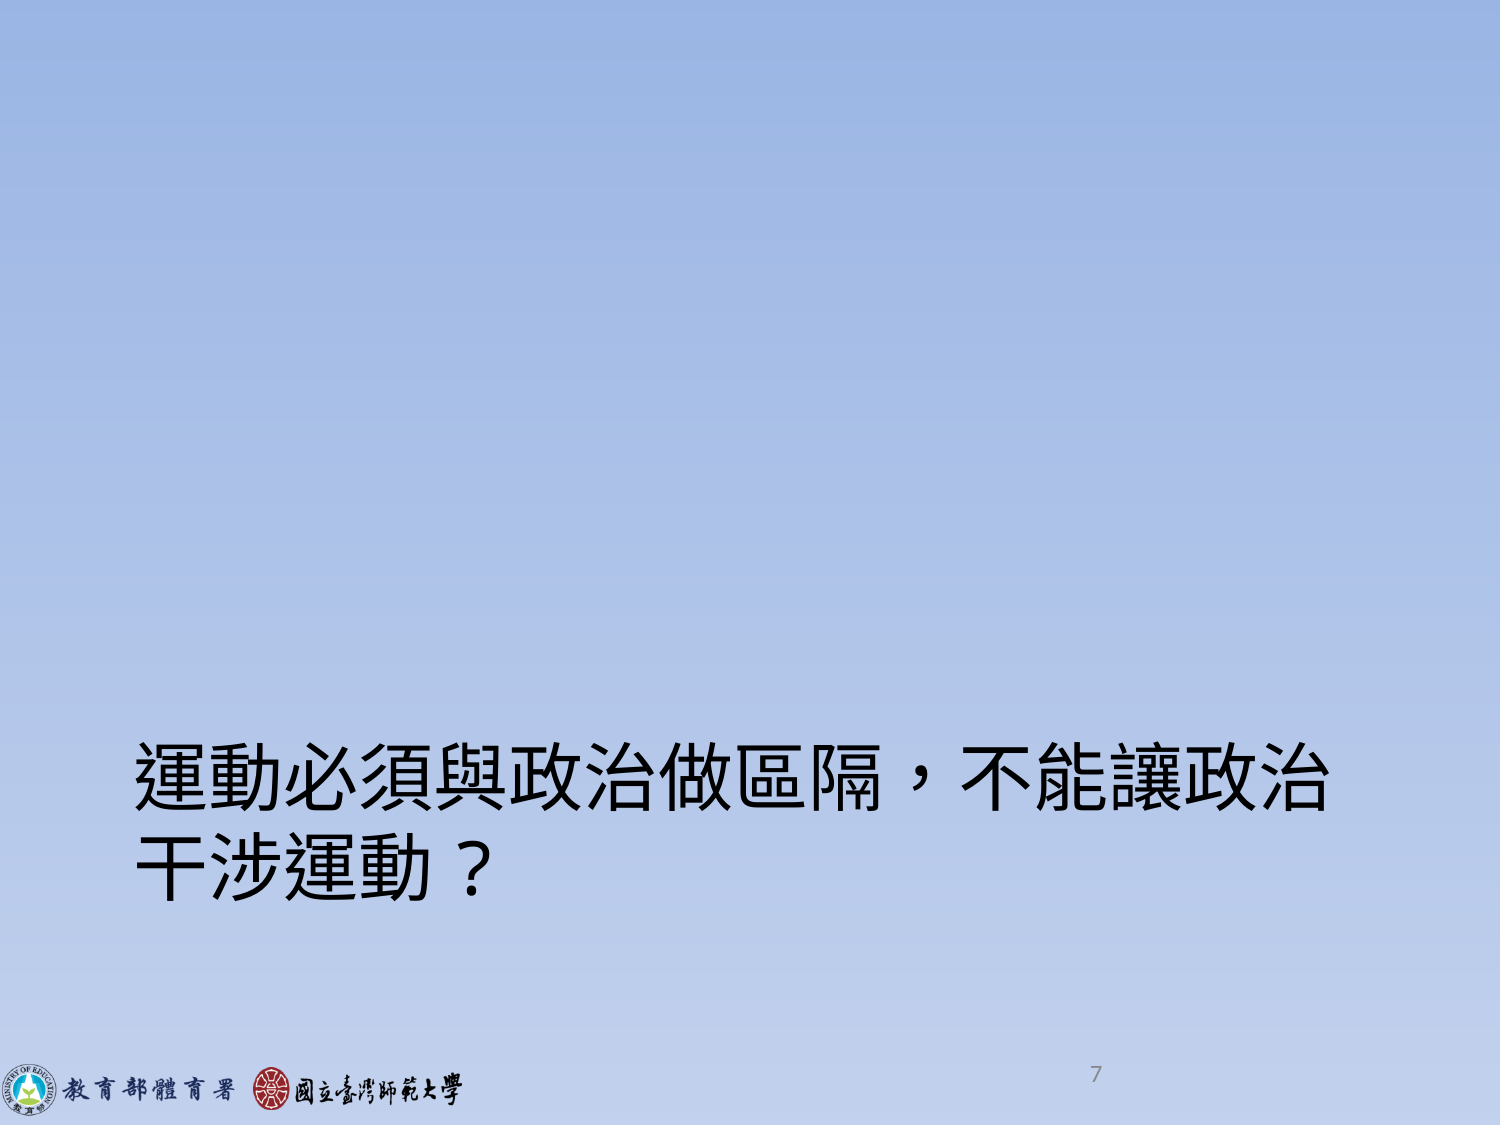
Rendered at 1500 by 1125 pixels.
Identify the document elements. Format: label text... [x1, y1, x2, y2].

text_box [1074, 1042, 1426, 1103]
title 運動必須與政治做區隔，不能讓政治干涉運動? [118, 722, 1394, 947]
